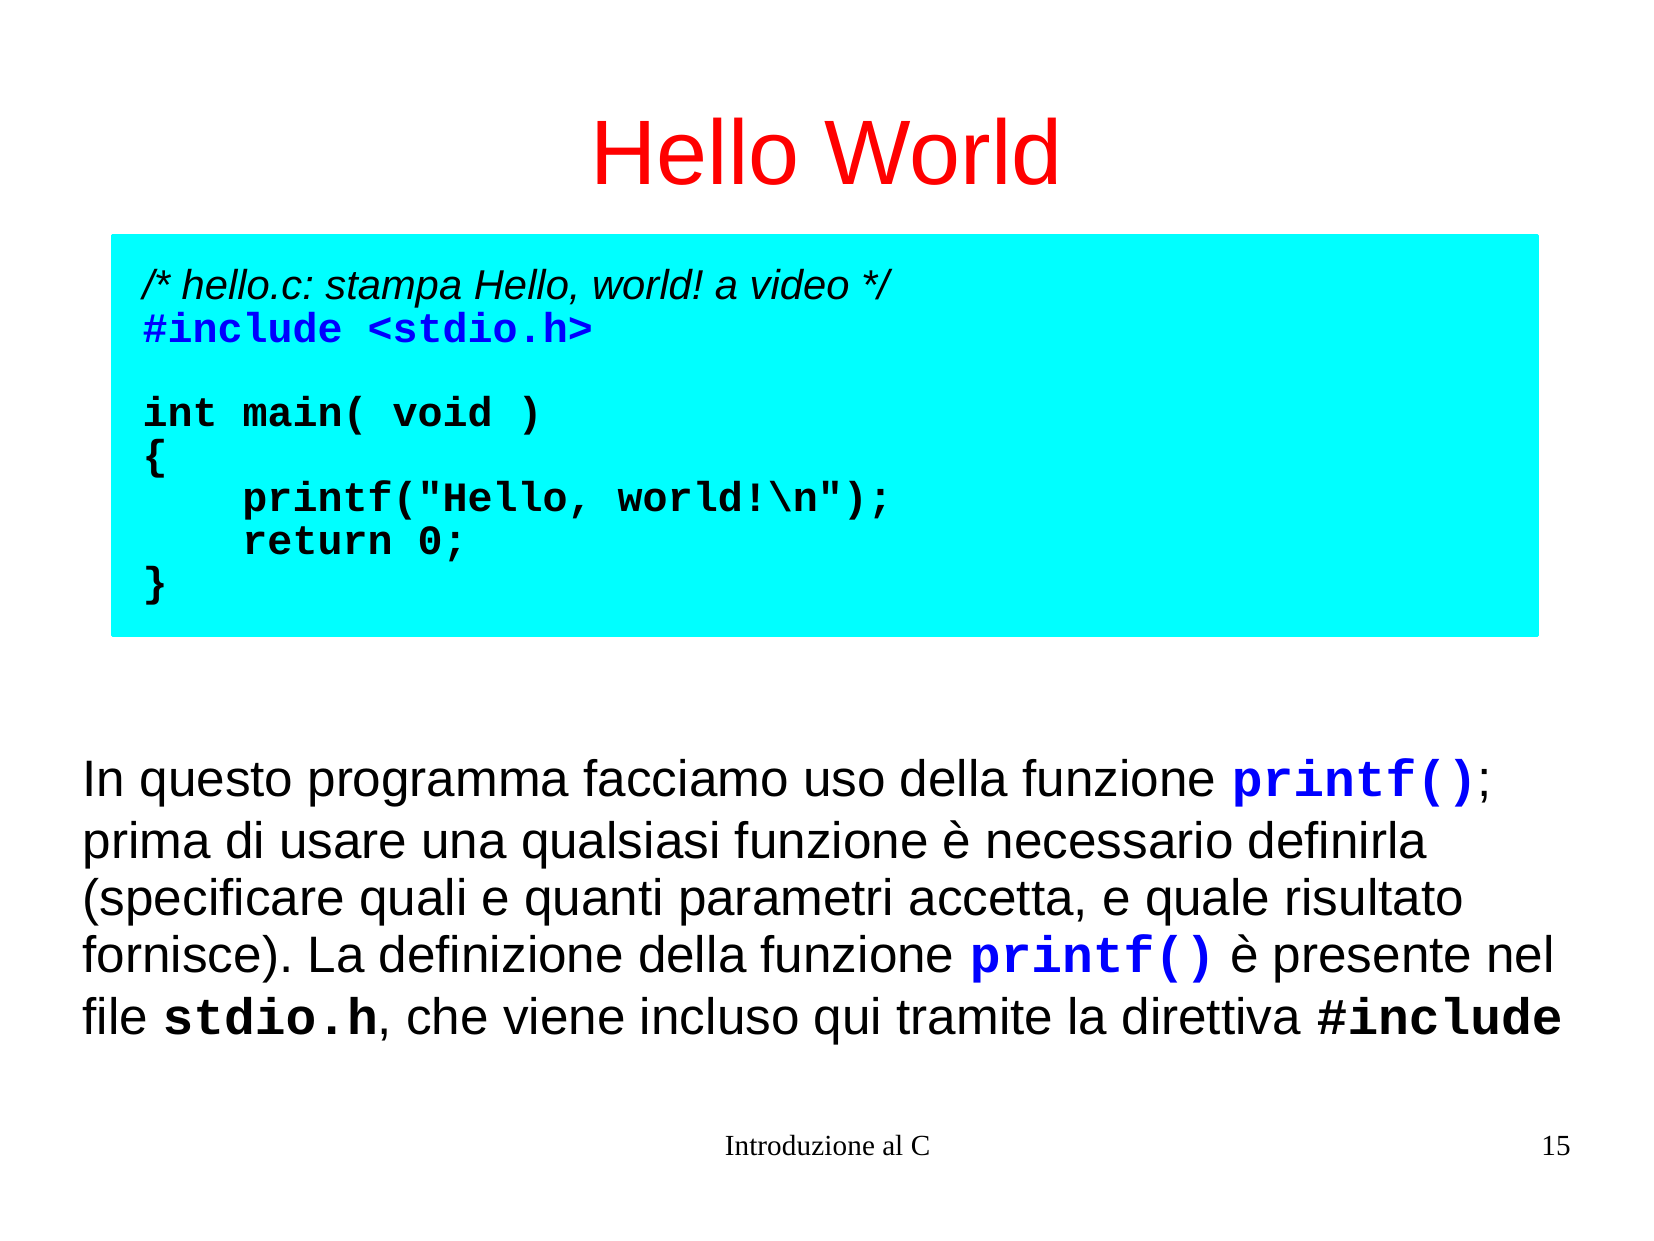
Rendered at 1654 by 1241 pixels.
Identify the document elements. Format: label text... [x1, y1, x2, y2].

text_box /* hello.c: stampa Hello, world! a video */ #include <stdio.h> int main( void ) { printf("Hello, world!\n"); return 0; } [112, 235, 1538, 636]
title Hello World [82, 49, 1571, 257]
list In questo programma facciamo uso della funzione printf(); prima di usare una qualsiasi funzione è necessario definirla (specificare quali e quanti parametri accetta, e quale risultato fornisce). La definizione della funzione printf() è presente nel file stdio.h, che viene incluso qui tramite la direttiva #include [82, 750, 1571, 1062]
